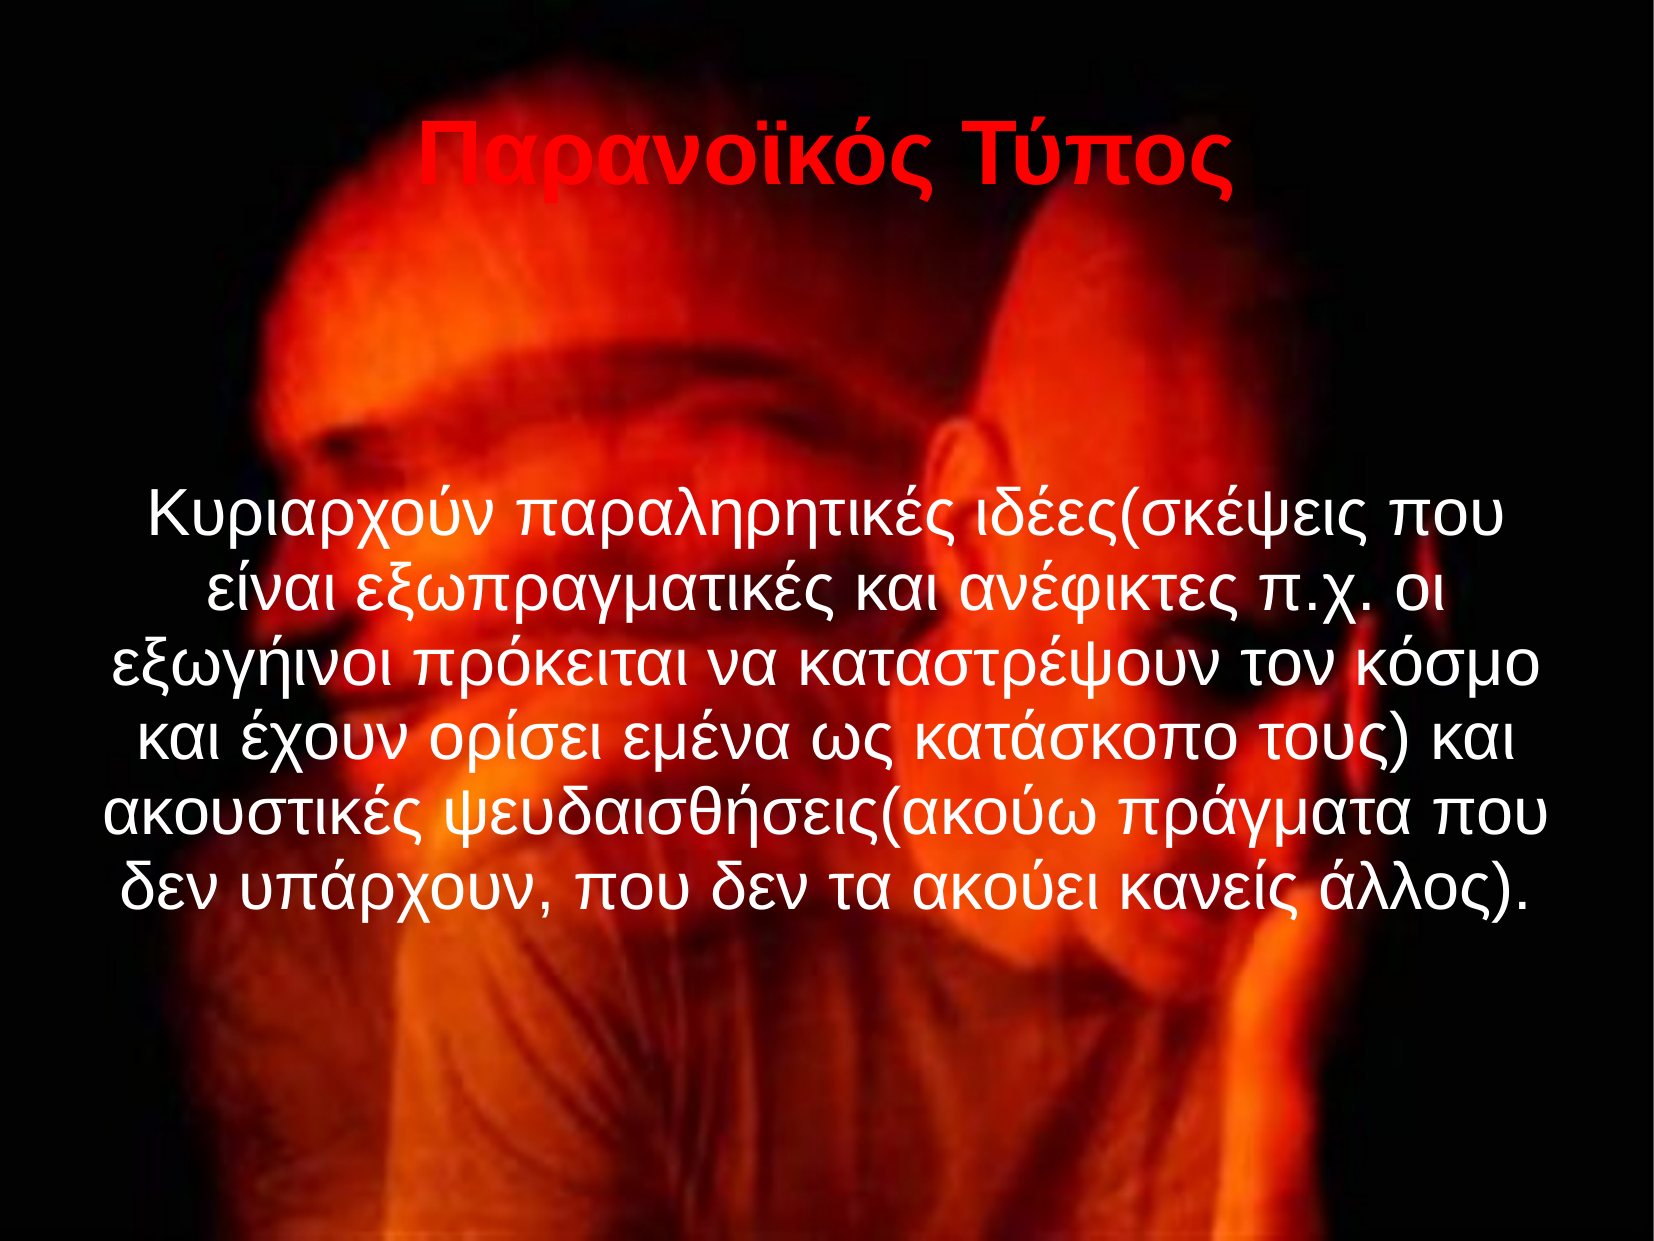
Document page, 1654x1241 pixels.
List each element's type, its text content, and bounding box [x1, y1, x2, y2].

picture [0, 0, 1654, 1241]
subtitle Κυριαρχούν παραληρητικές ιδέες(σκέψεις που είναι εξωπραγματικές και ανέφικτες π.χ. οι εξωγήινοι πρόκειται να καταστρέψουν τον κόσμο και έχουν ορίσει εμένα ως κατάσκοπο τους) και ακουστικές ψευδαισθήσεις(ακούω πράγματα που δεν υπάρχουν, που δεν τα ακούει κανείς άλλος). [82, 297, 1571, 1102]
title Παρανοϊκός Τύπος [82, 56, 1571, 250]
